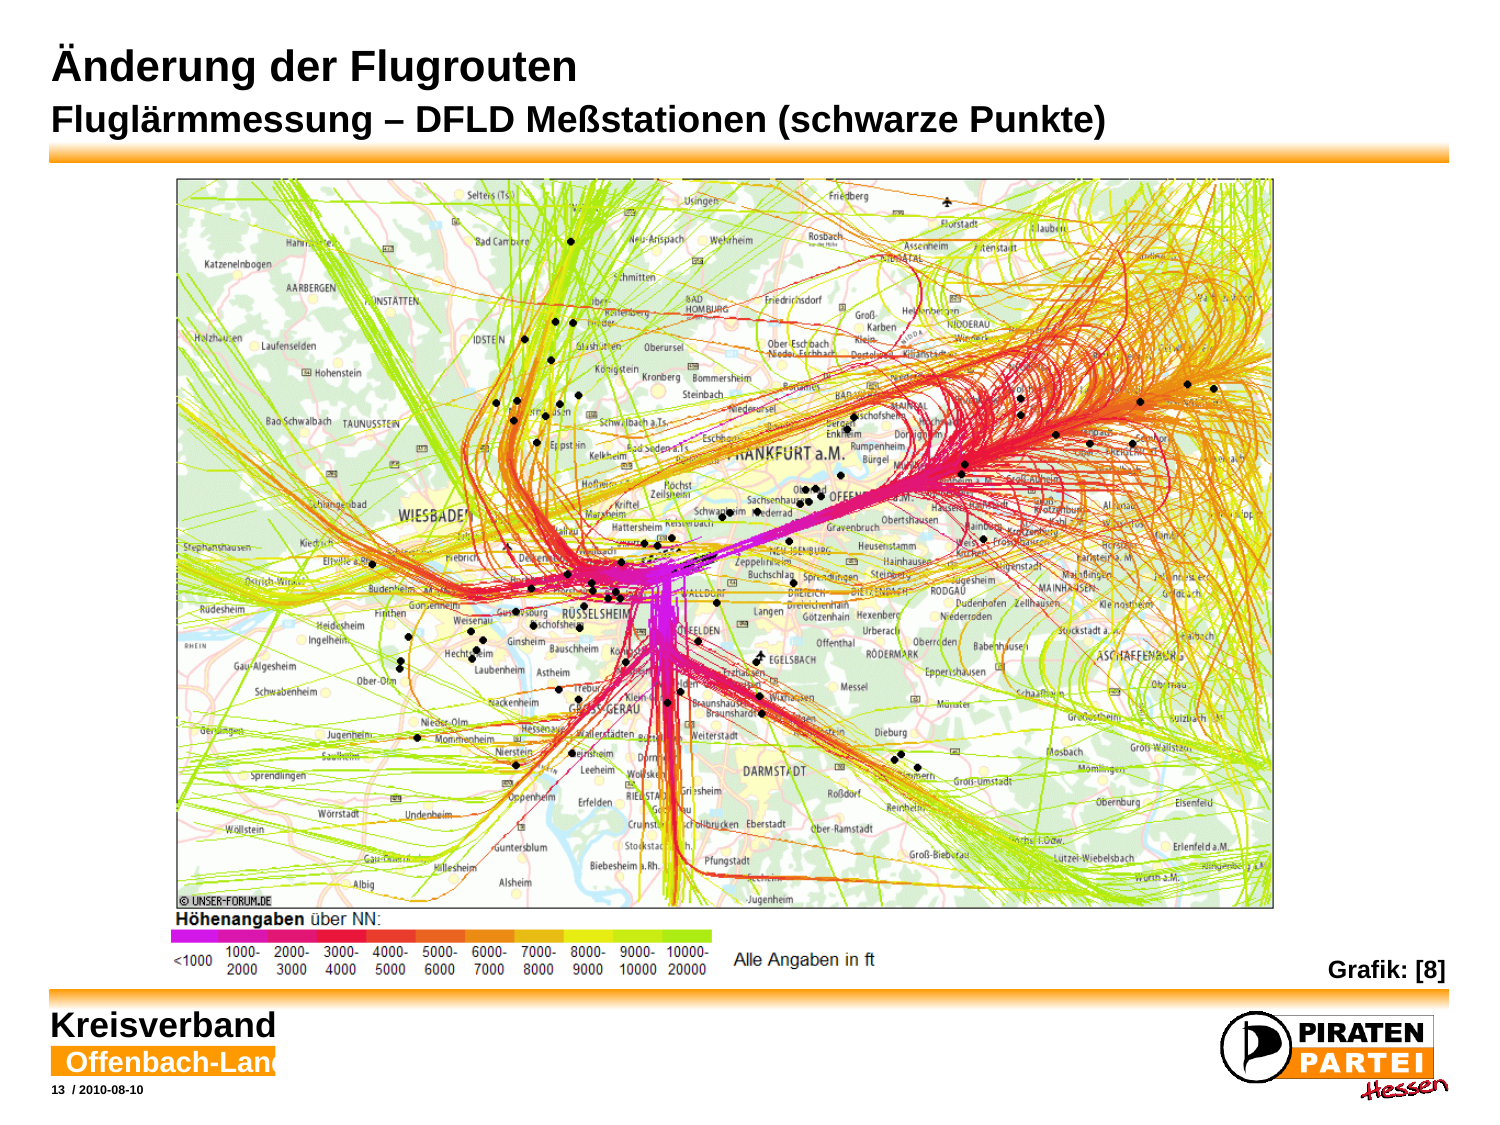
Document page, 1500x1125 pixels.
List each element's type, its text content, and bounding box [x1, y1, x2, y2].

title Änderung der Flugrouten Fluglärmmessung – DFLD Meßstationen (schwarze Punkte) [50, 36, 1450, 141]
text_box Grafik: [8] [1313, 945, 1462, 992]
picture [171, 172, 1277, 979]
